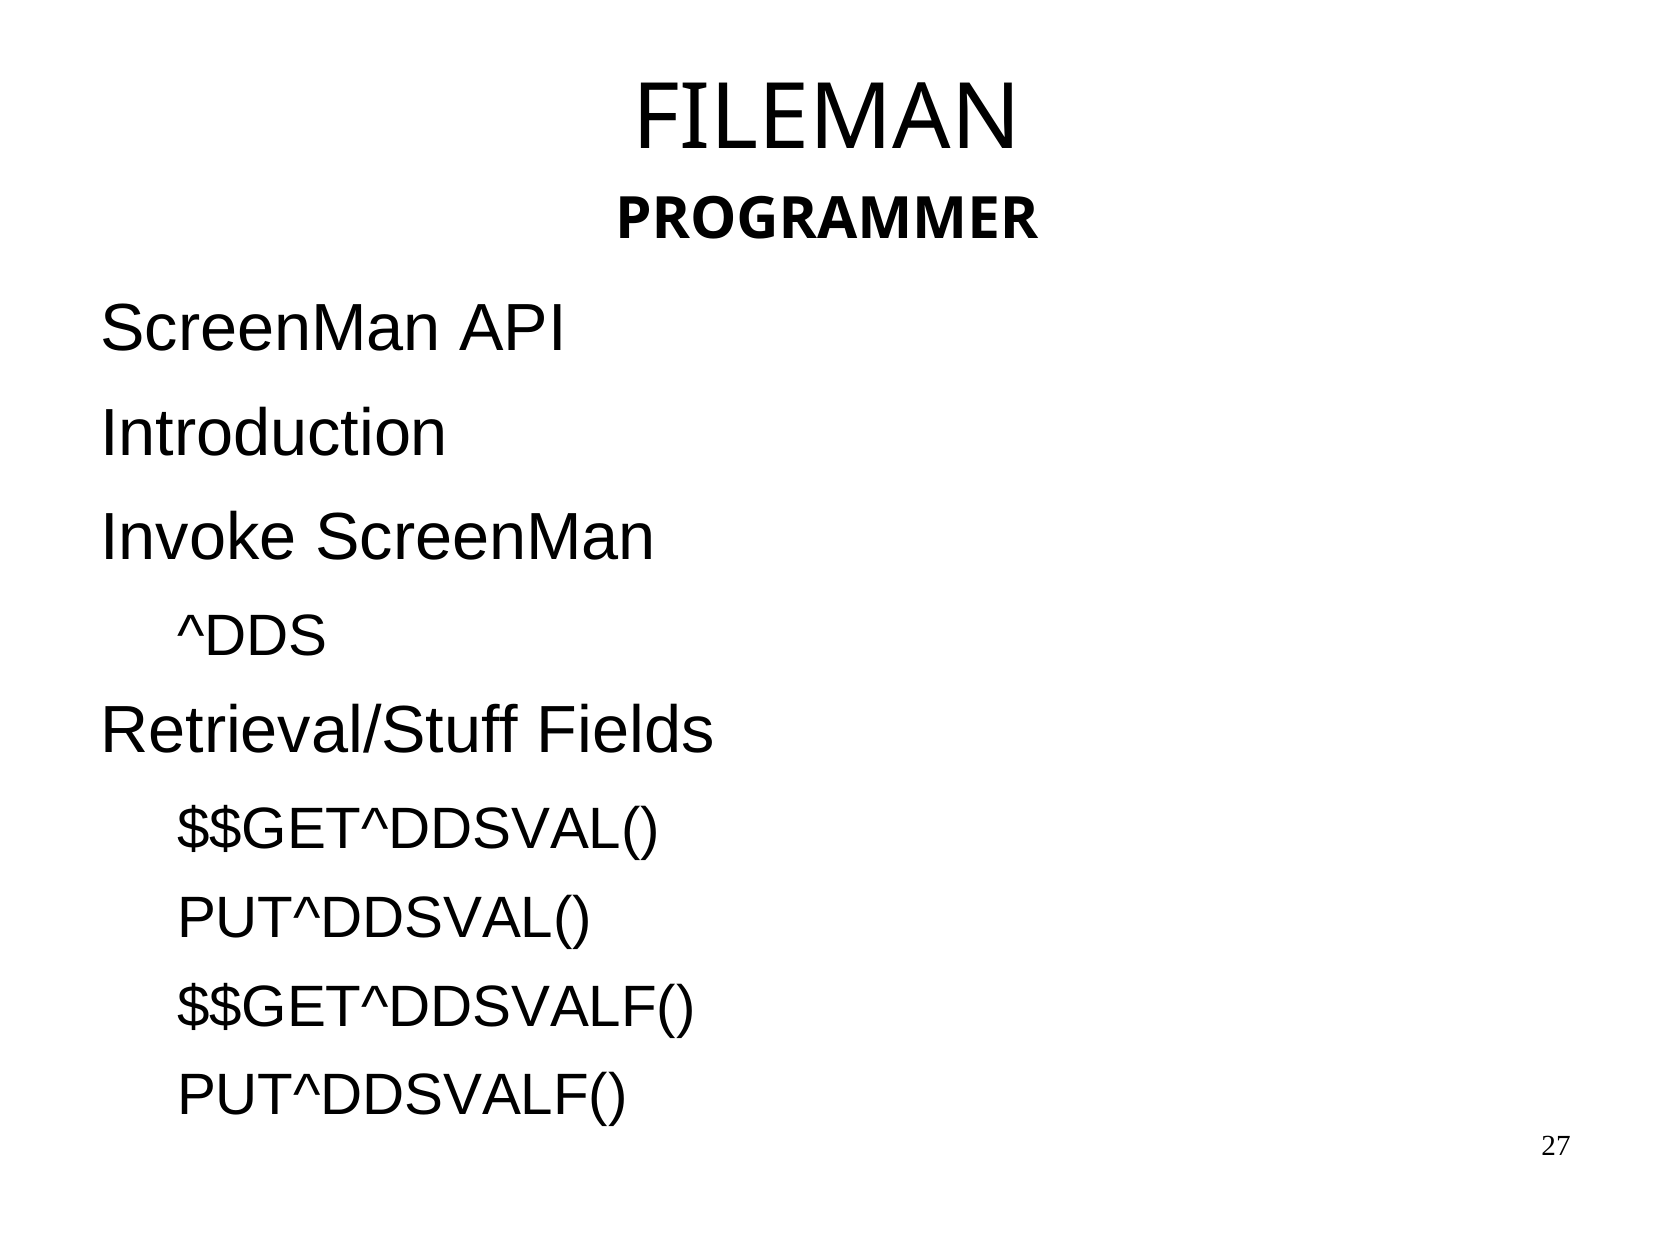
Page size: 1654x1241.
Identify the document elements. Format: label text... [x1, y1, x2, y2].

list ScreenMan API Introduction Invoke ScreenMan ^DDS Retrieval/Stuff Fields $$GET^DDSVAL() PUT^DDSVAL() $$GET^DDSVALF() PUT^DDSVALF() [82, 290, 1571, 1126]
title FILEMAN PROGRAMMER [82, 47, 1571, 259]
